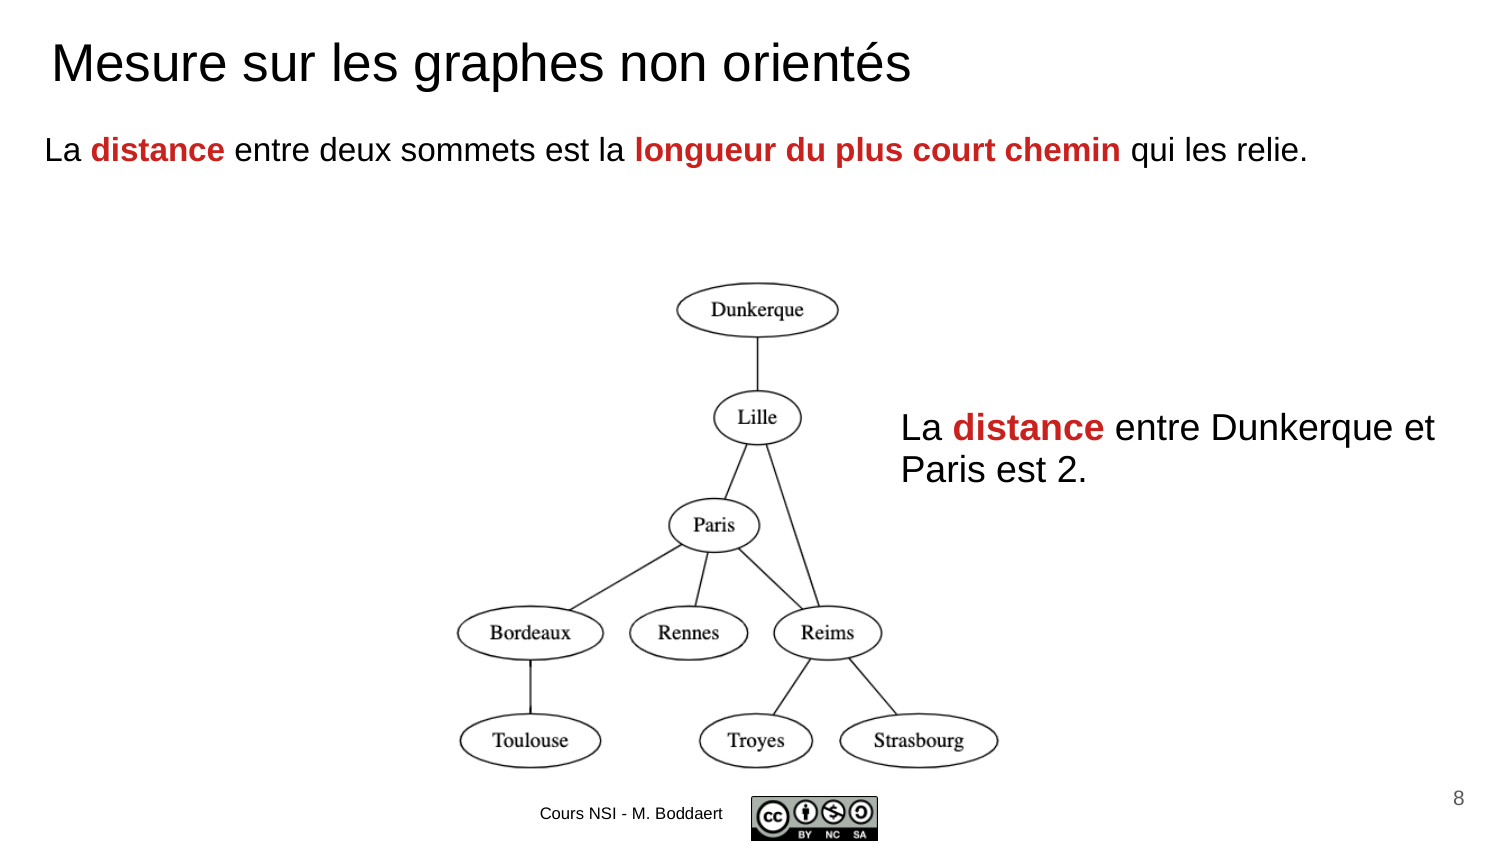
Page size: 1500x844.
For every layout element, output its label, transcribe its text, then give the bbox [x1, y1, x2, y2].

slide_number <numéro> [1389, 764, 1480, 830]
picture [751, 796, 878, 841]
picture [452, 277, 1004, 774]
title Mesure sur les graphes non orientés [51, 13, 1449, 108]
text_box La distance entre Dunkerque et Paris est 2. [885, 399, 1477, 502]
text_box La distance entre deux sommets est la longueur du plus court chemin qui les relie. [29, 120, 1477, 237]
